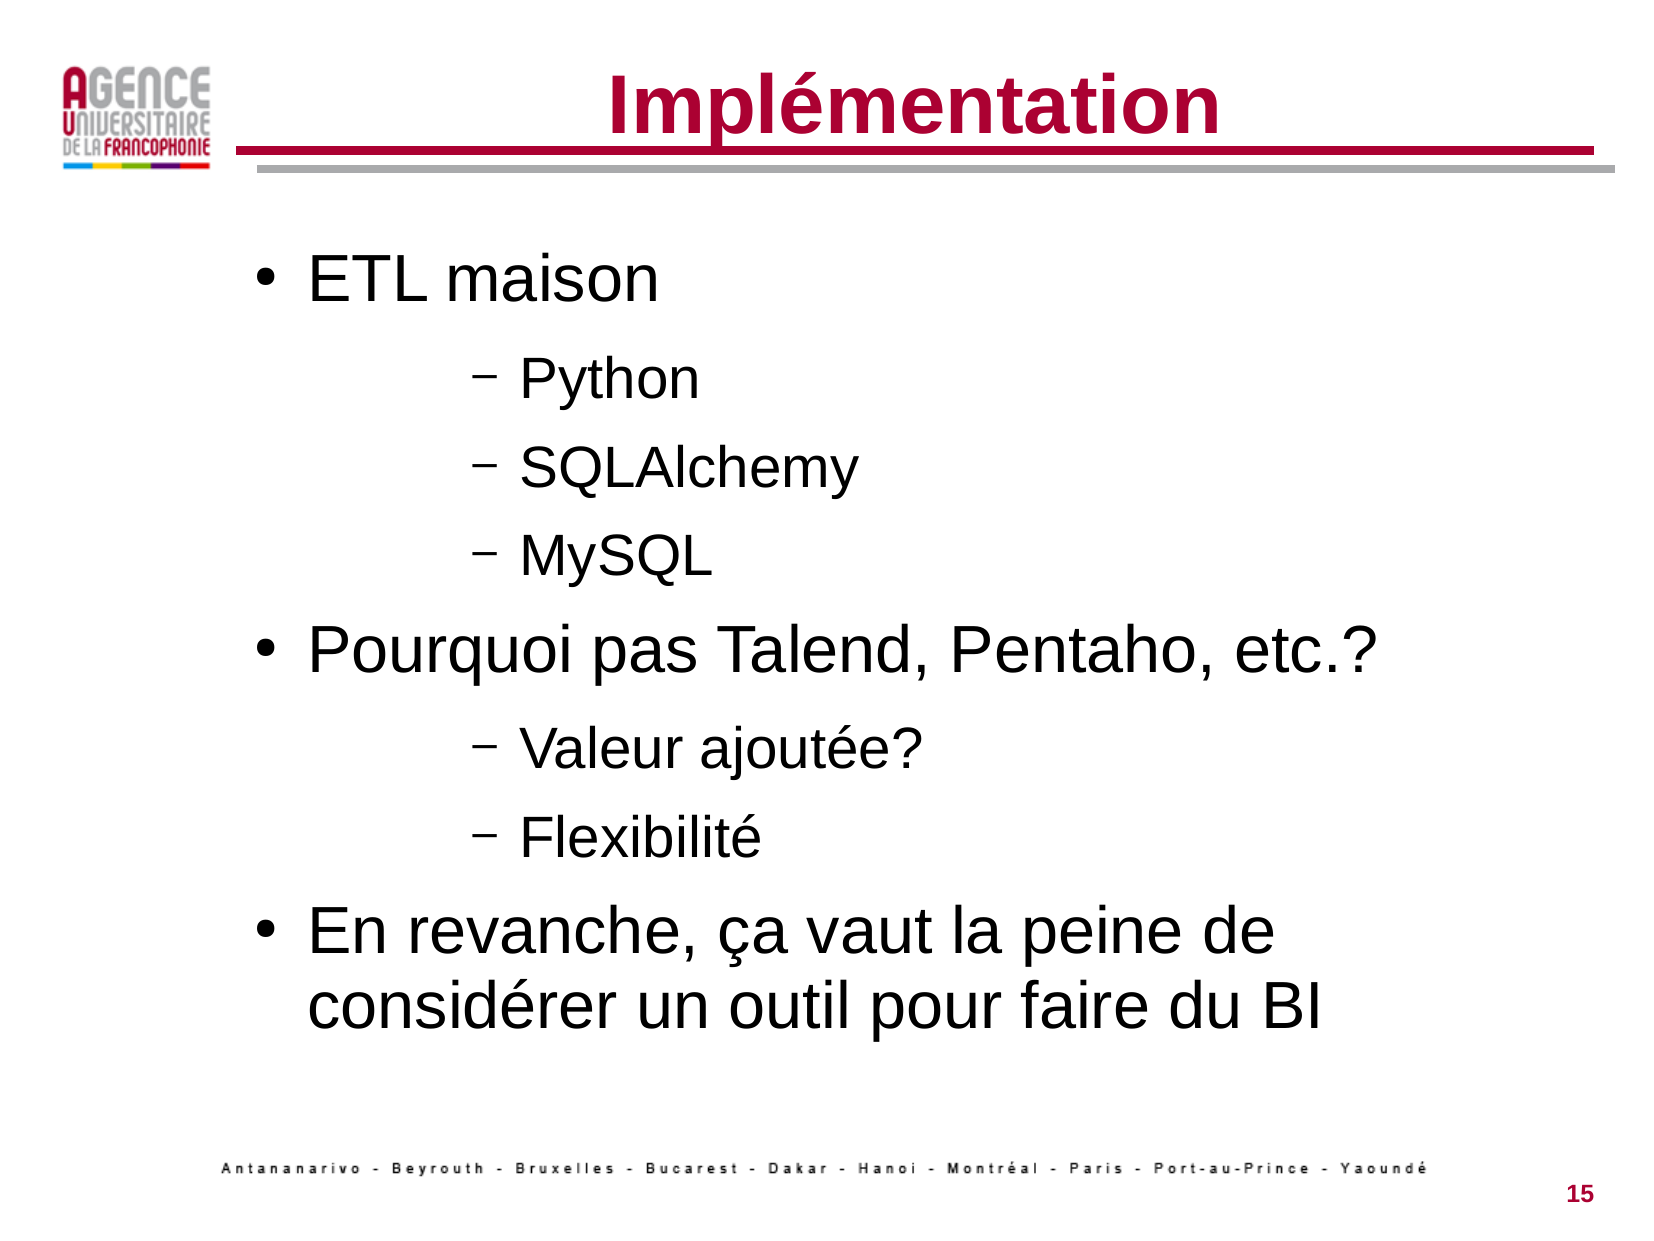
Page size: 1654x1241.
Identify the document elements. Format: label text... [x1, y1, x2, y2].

list ETL maison Python SQLAlchemy MySQL Pourquoi pas Talend, Pentaho, etc.? Valeur ajoutée? Flexibilité En revanche, ça vaut la peine de considérer un outil pour faire du BI [236, 241, 1595, 1135]
picture [29, 29, 1625, 1241]
title Implémentation [236, 58, 1595, 152]
